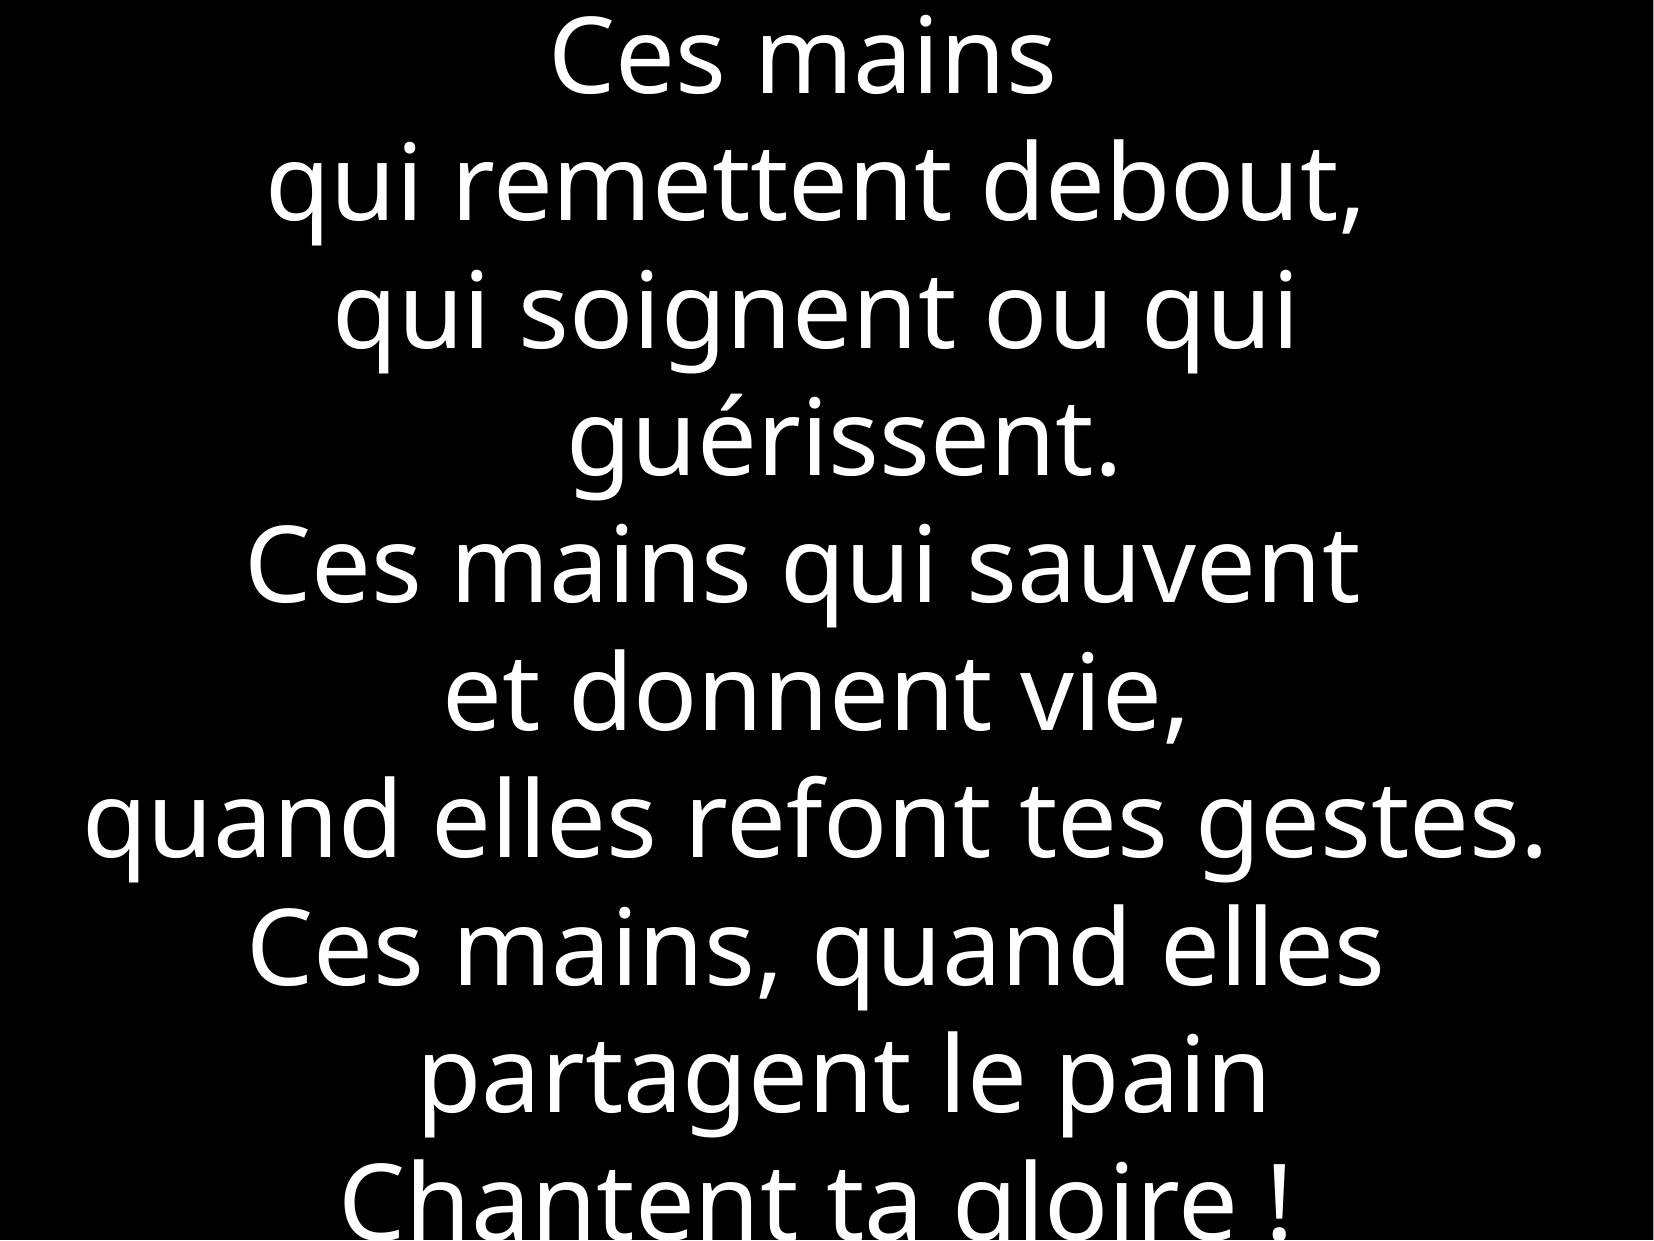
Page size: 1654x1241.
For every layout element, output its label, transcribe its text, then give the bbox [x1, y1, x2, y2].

list Ces mains qui remettent debout, qui soignent ou qui guérissent. Ces mains qui sauvent et donnent vie, quand elles refont tes gestes. Ces mains, quand elles partagent le pain Chantent ta gloire ! [47, 0, 1587, 722]
